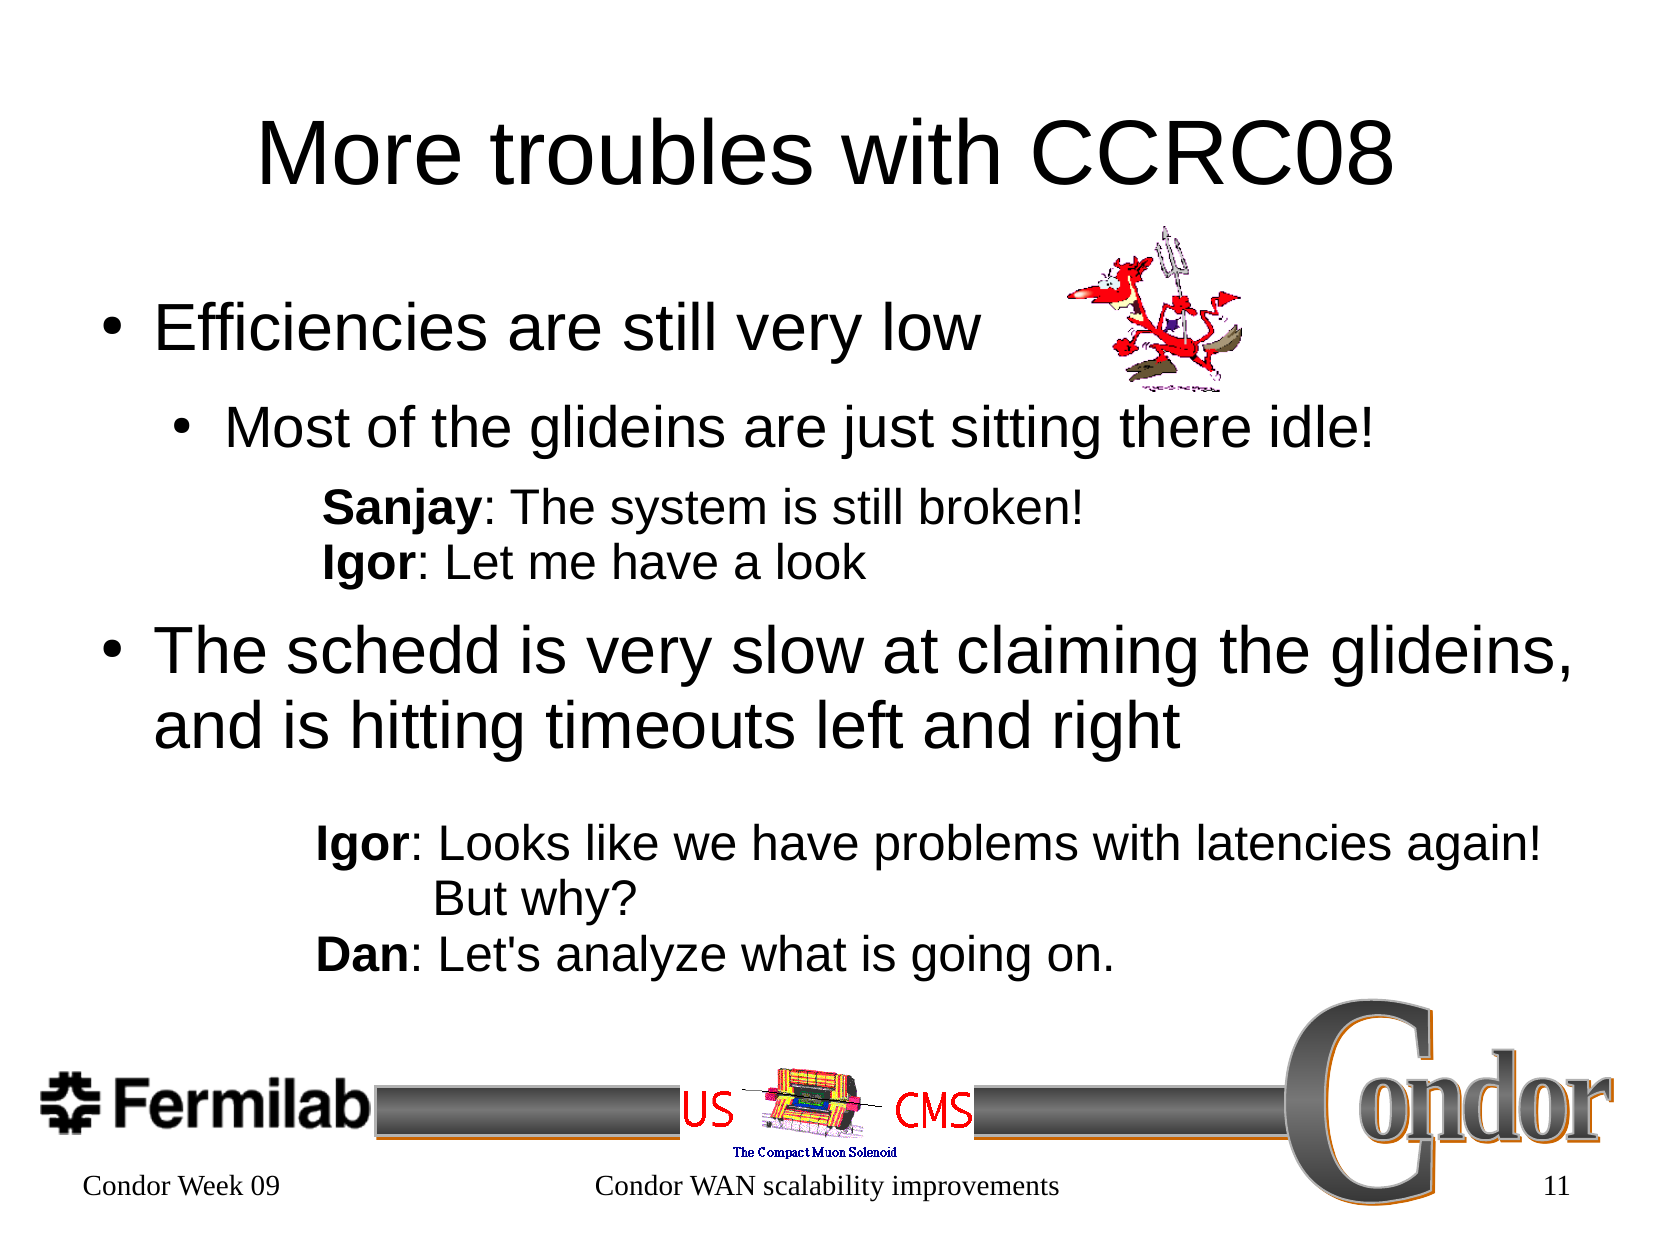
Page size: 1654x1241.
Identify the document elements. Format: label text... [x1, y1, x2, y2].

list Efficiencies are still very low Most of the glideins are just sitting there idle! The schedd is very slow at claiming the glideins, and is hitting timeouts left and right [82, 290, 1616, 1109]
title More troubles with CCRC08 [82, 49, 1571, 257]
picture [1067, 226, 1242, 392]
picture [680, 1109, 974, 1159]
text_box Sanjay: The system is still broken! Igor: Let me have a look [307, 471, 1308, 654]
picture [40, 1071, 371, 1135]
text_box Igor: Looks like we have problems with latencies again! But why? Dan: Let's analyze what is going on. [300, 807, 1576, 1046]
